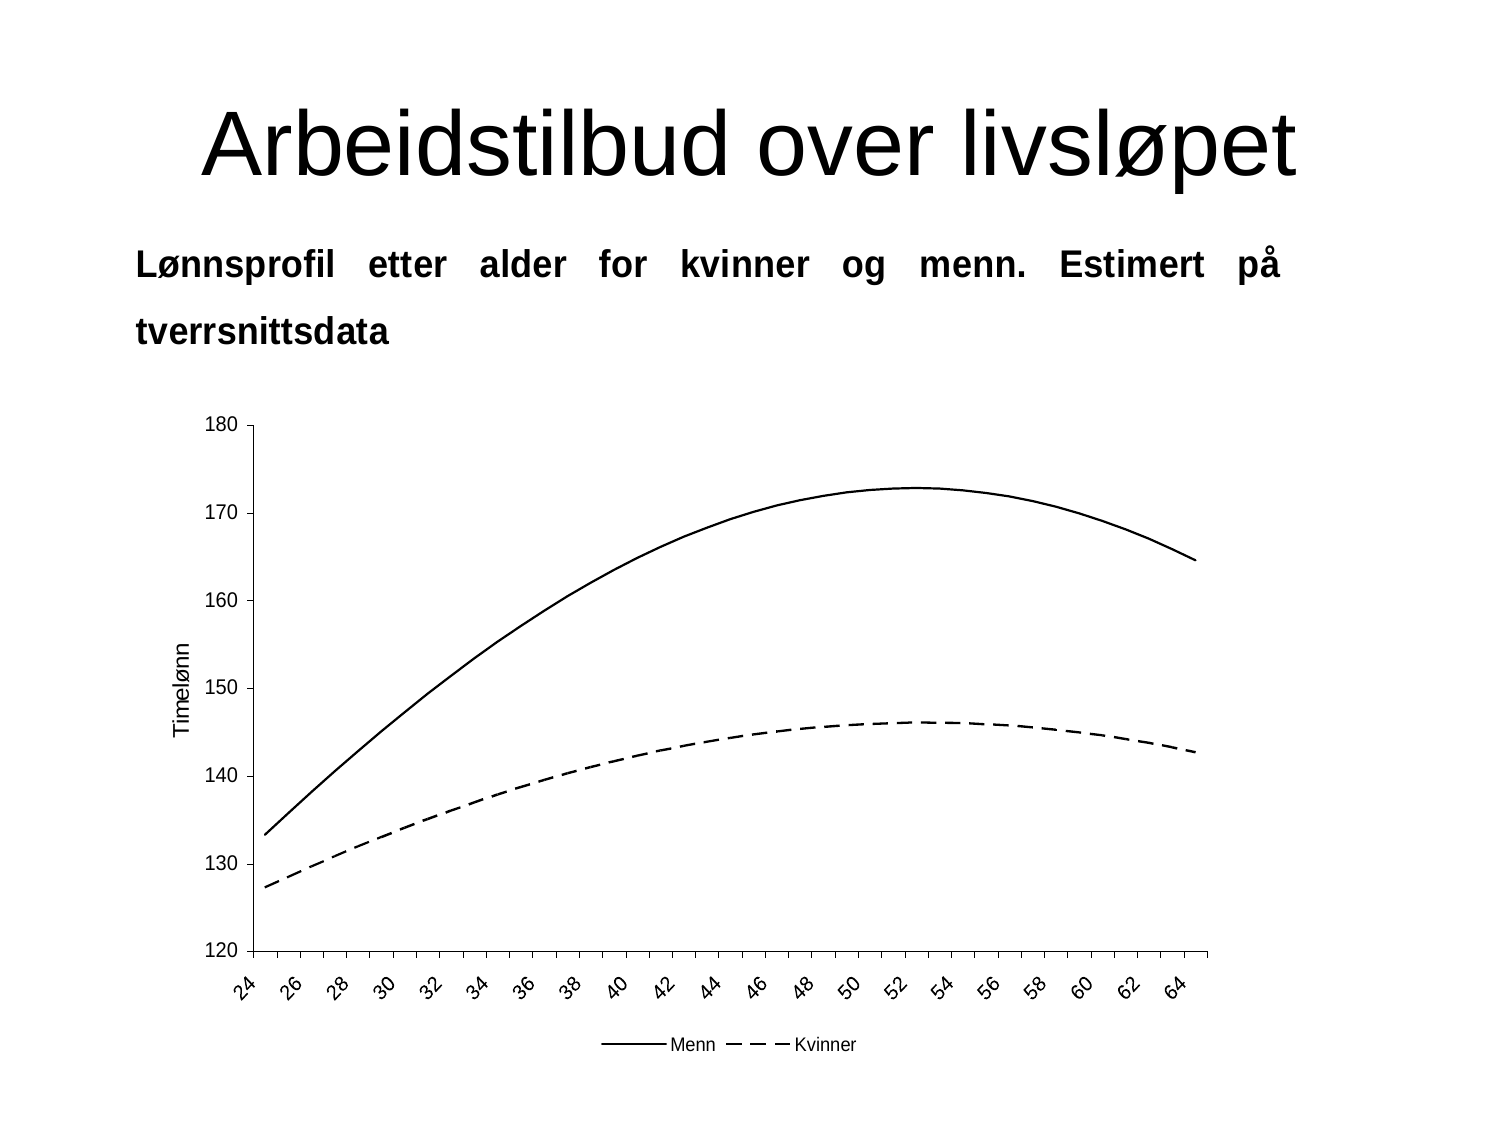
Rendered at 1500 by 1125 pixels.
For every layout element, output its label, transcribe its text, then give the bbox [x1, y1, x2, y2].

chart [135, 243, 1282, 1094]
title Arbeidstilbud over livsløpet [75, 45, 1426, 233]
